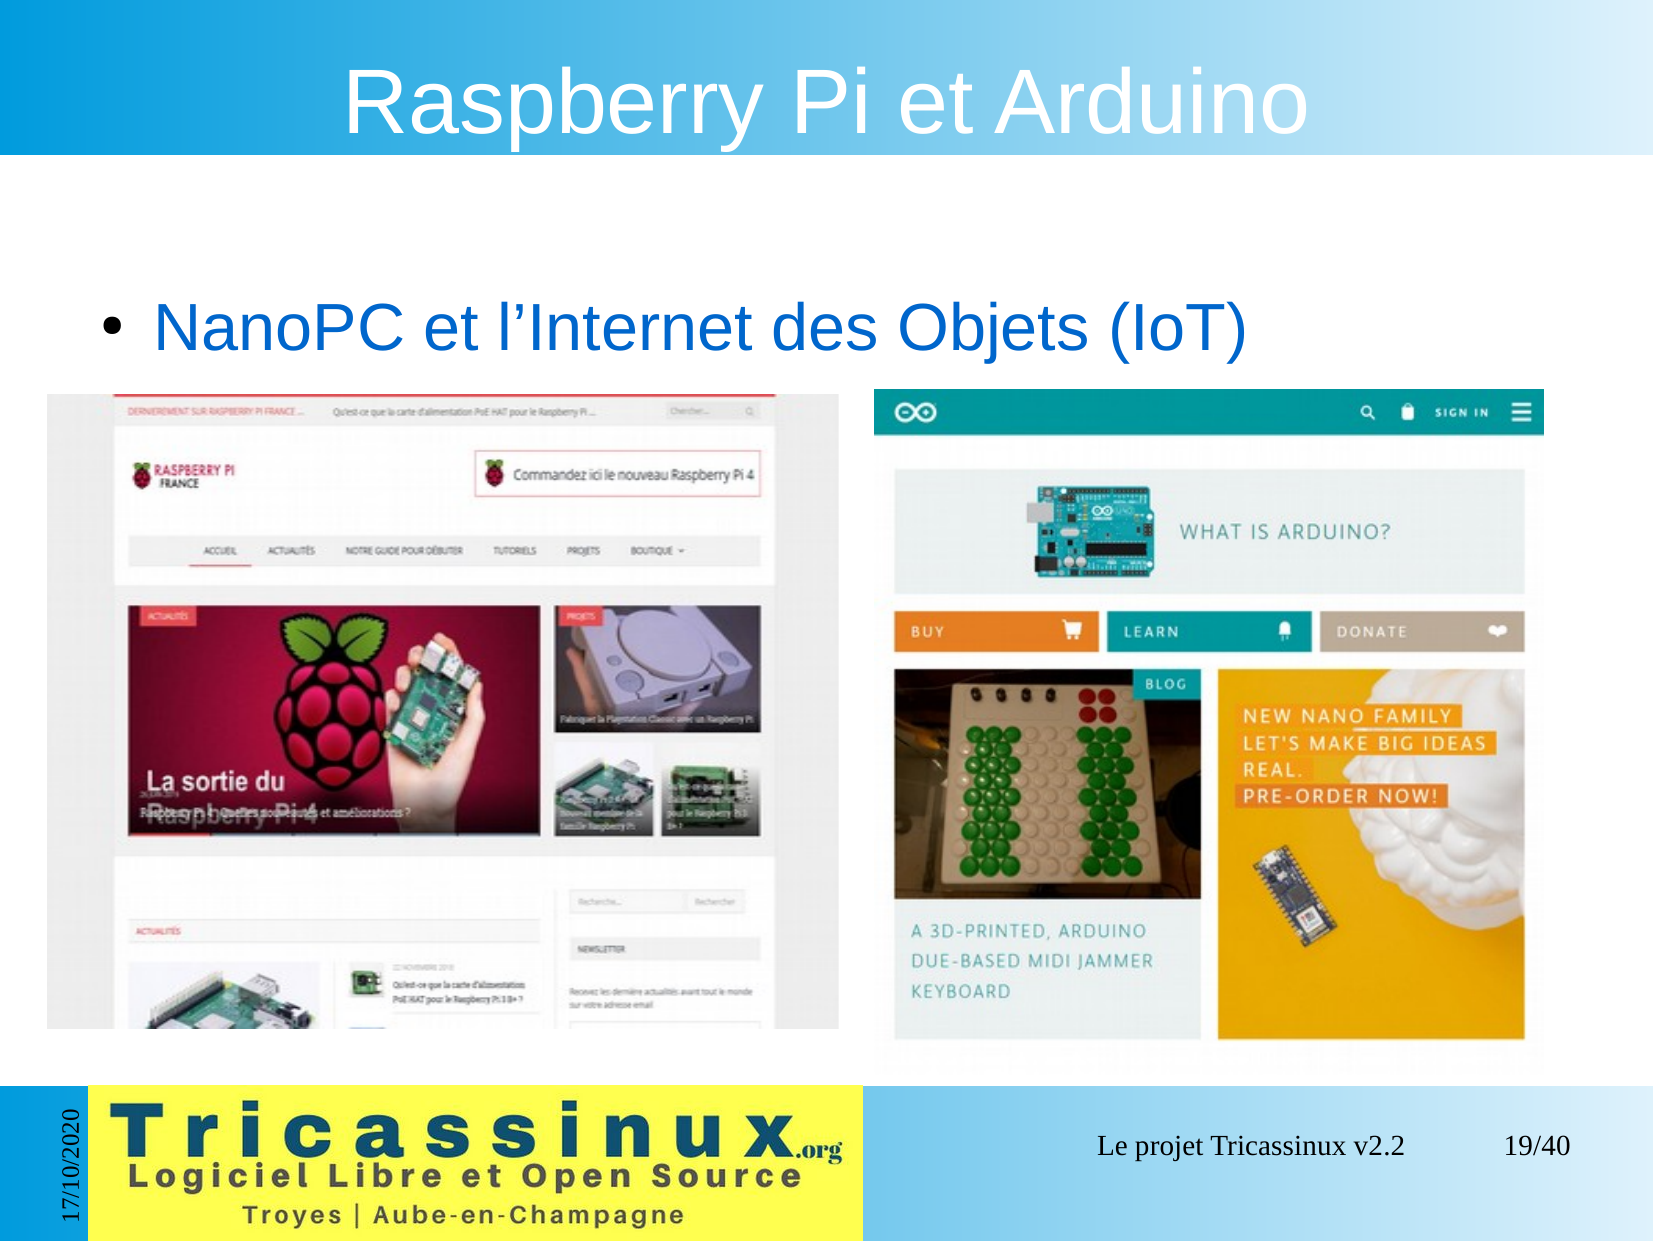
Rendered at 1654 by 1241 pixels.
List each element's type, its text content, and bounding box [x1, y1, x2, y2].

picture [89, 1085, 863, 1241]
list NanoPC et l’Internet des Objets (IoT) [82, 290, 1571, 1010]
picture [874, 389, 1544, 1075]
picture [47, 394, 839, 1029]
title Raspberry Pi et Arduino [82, 49, 1571, 155]
